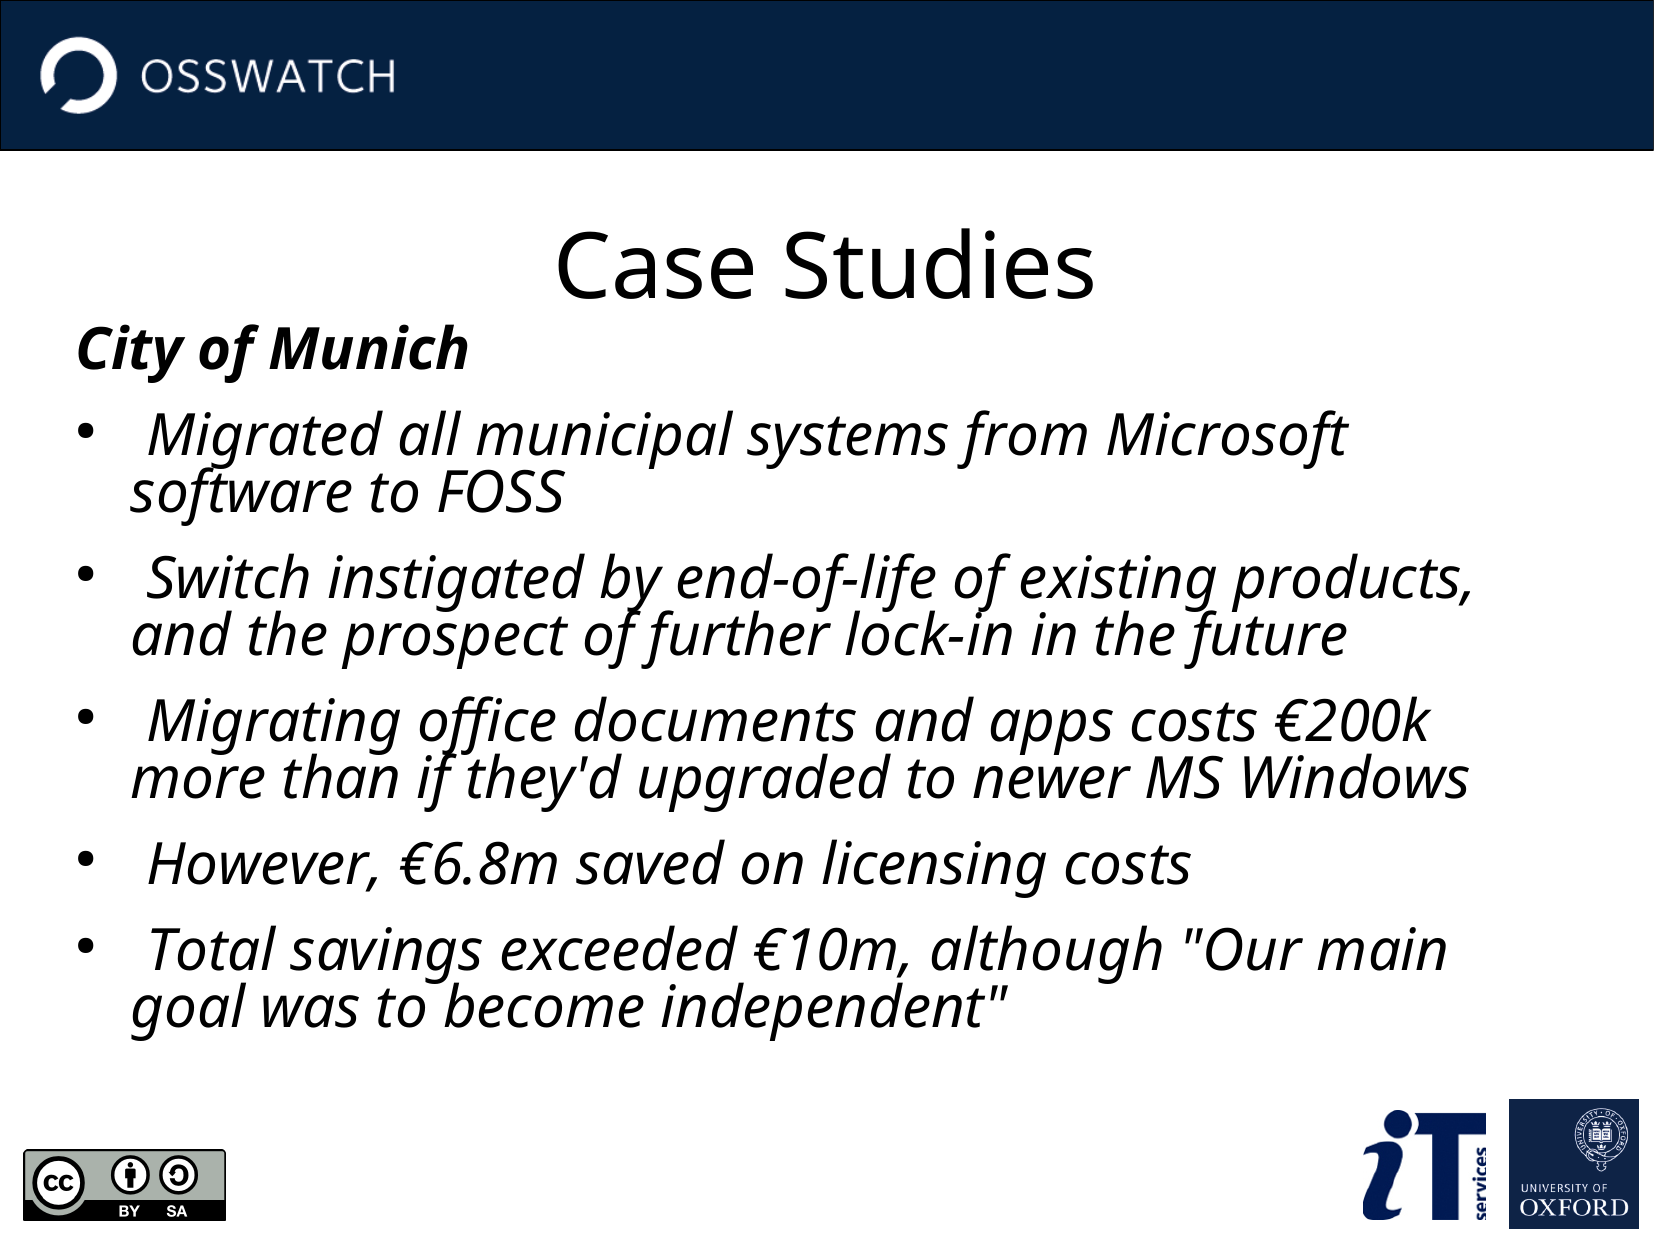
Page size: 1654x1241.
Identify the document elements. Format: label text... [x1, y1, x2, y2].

list City of Munich Migrated all municipal systems from Microsoft software to FOSS Switch instigated by end-of-life of existing products, and the prospect of further lock-in in the future Migrating office documents and apps costs €200k more than if they'd upgraded to newer MS Windows However, €6.8m saved on licensing costs Total savings exceeded €10m, although "Our main goal was to become independent" [74, 324, 1562, 1080]
picture [1509, 1099, 1639, 1229]
picture [23, 1149, 226, 1221]
text_box Case Studies [82, 169, 1570, 376]
picture [12, 12, 426, 141]
picture [1363, 1110, 1486, 1220]
